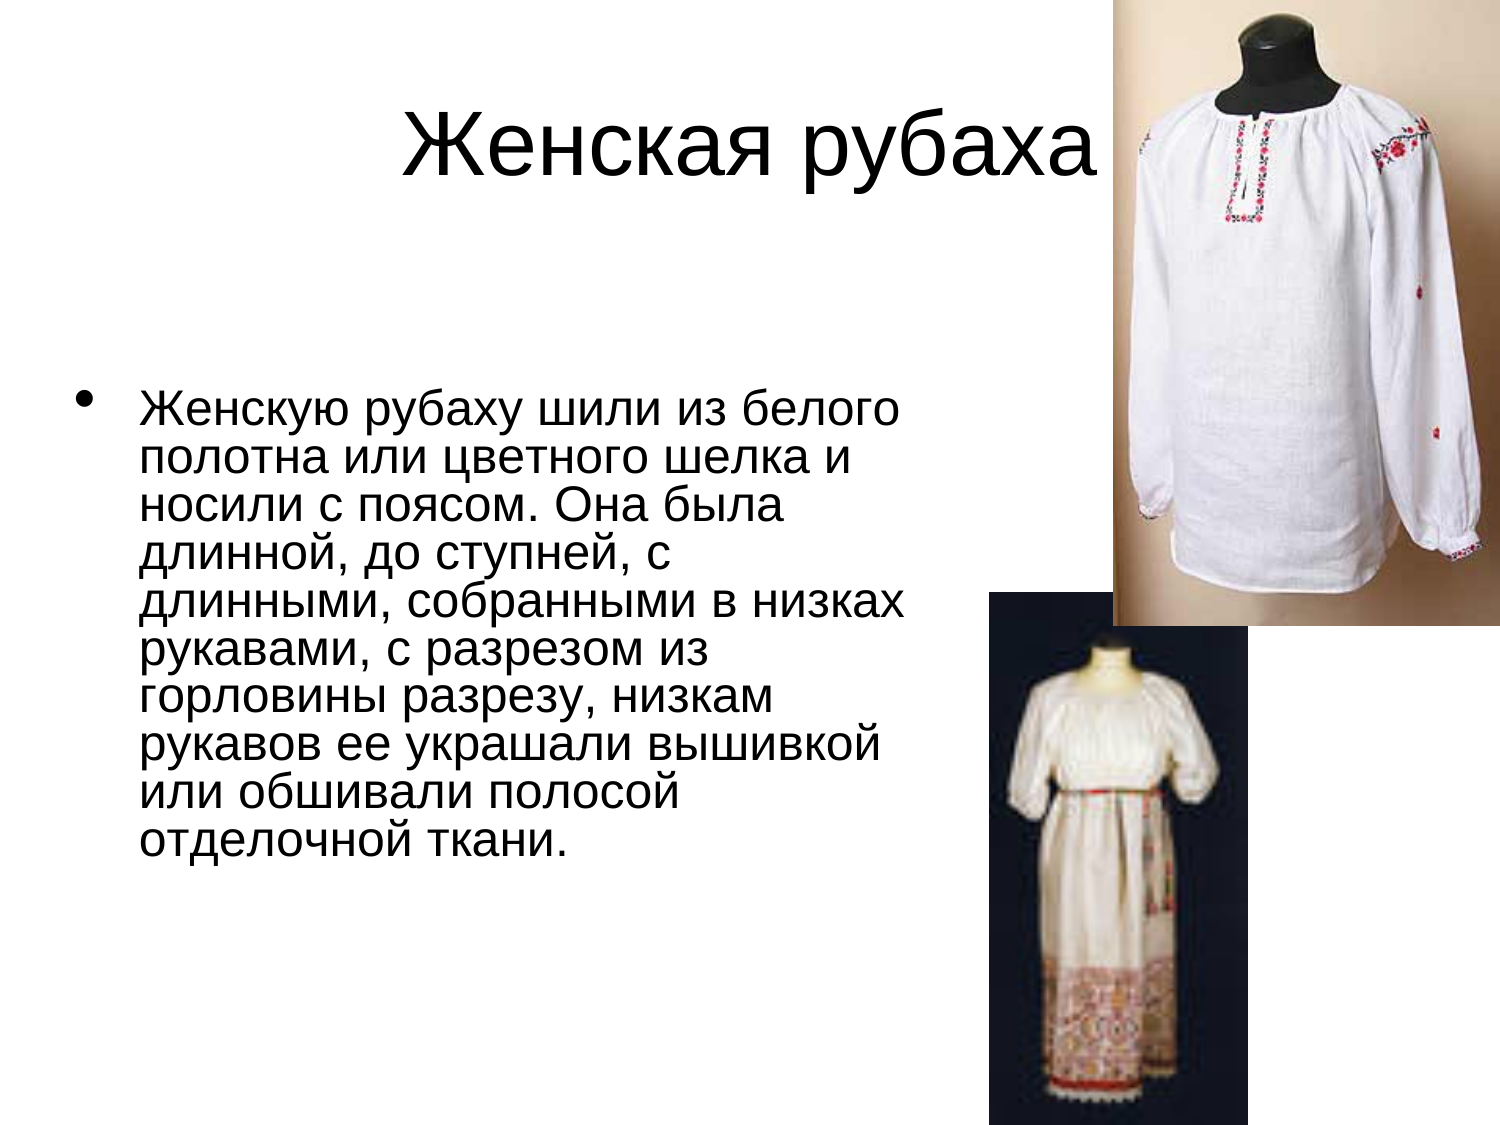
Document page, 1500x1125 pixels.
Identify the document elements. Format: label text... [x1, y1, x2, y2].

picture [989, 0, 1500, 1125]
title Женская рубаха [75, 45, 1113, 233]
list Женскую рубаху шили из белого полотна или цветного шелка и носили с поясом. Она была длинной, до ступней, с длинными, собранными в низках рукавами, с разрезом из горловины разрезу, низкам рукавов ее украшали вышивкой или обшивали полосой отделочной ткани. [55, 379, 934, 1084]
